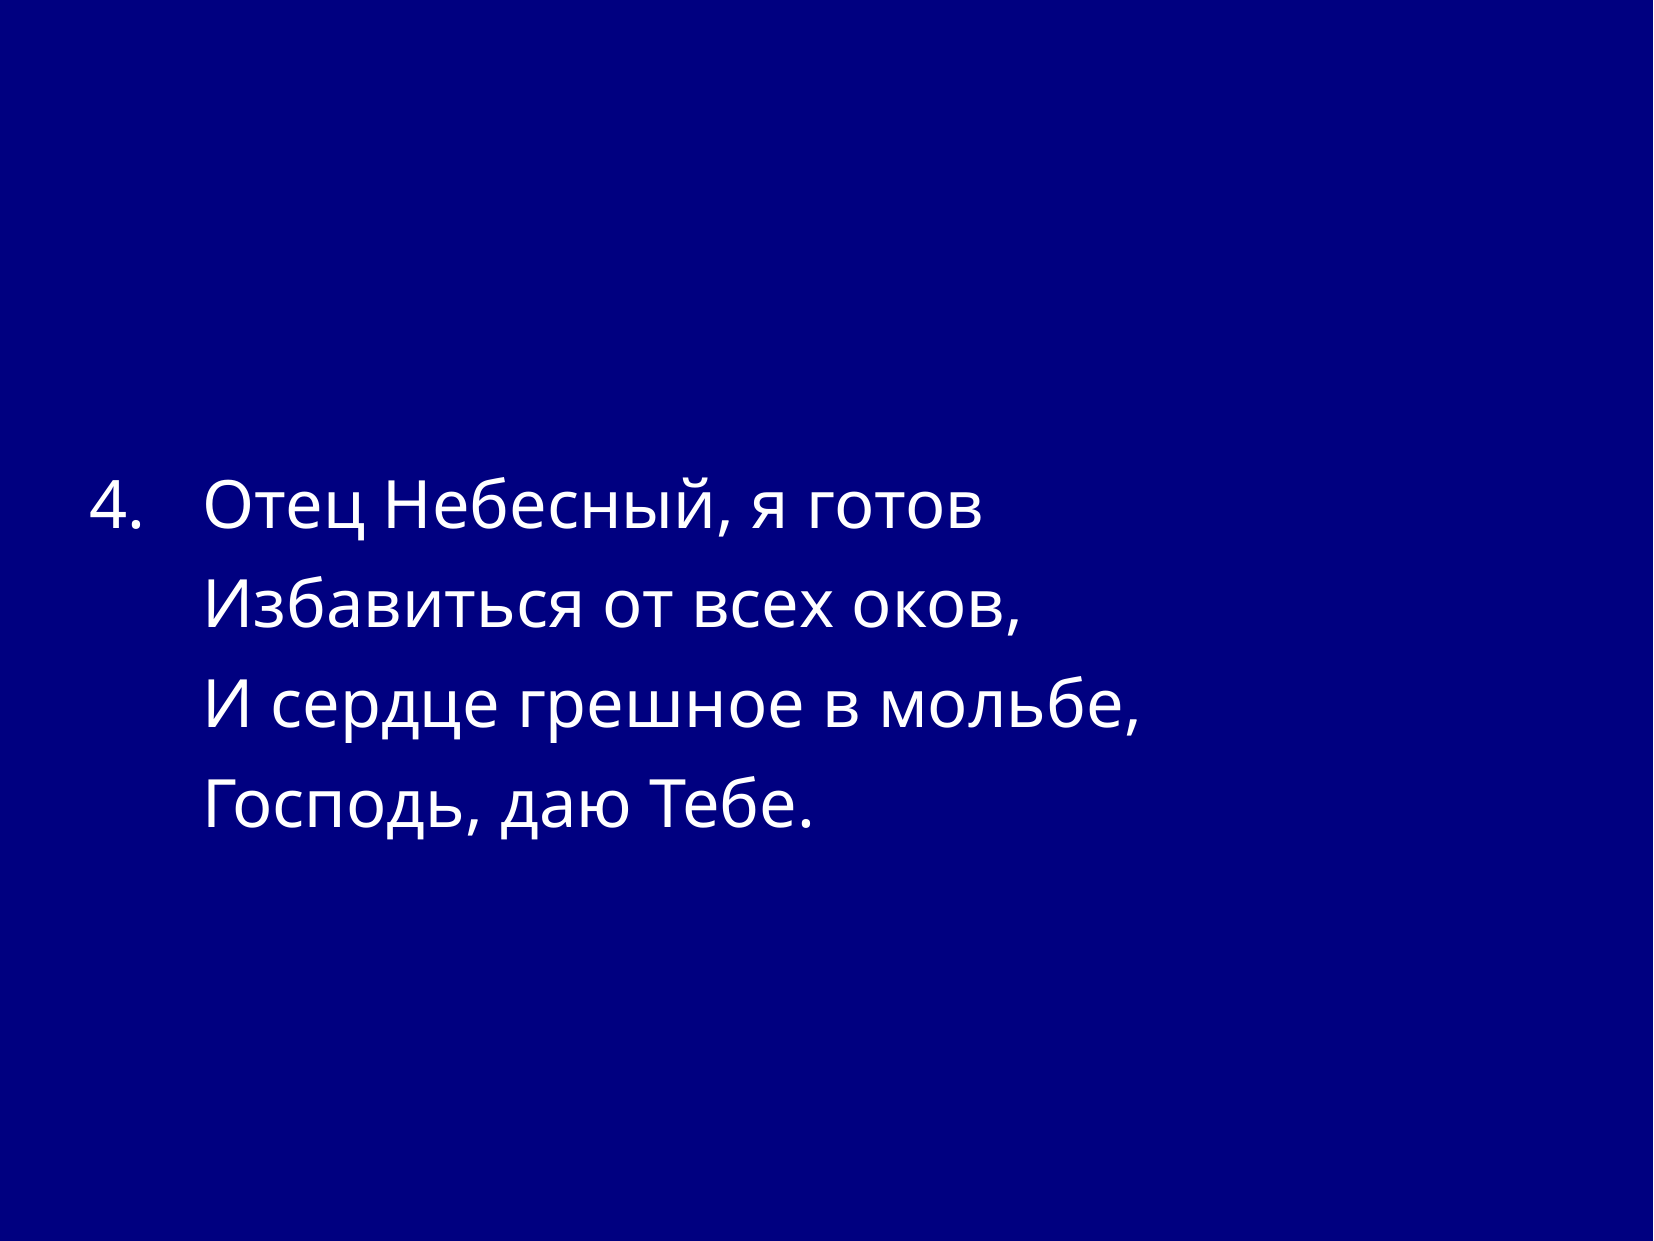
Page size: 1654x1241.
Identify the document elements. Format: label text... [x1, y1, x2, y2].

text_box 4. Отец Небесный, я готов Избавиться от всех оков, И сердце грешное в мольбе, Господь, даю Тебе. [75, 150, 1576, 1163]
